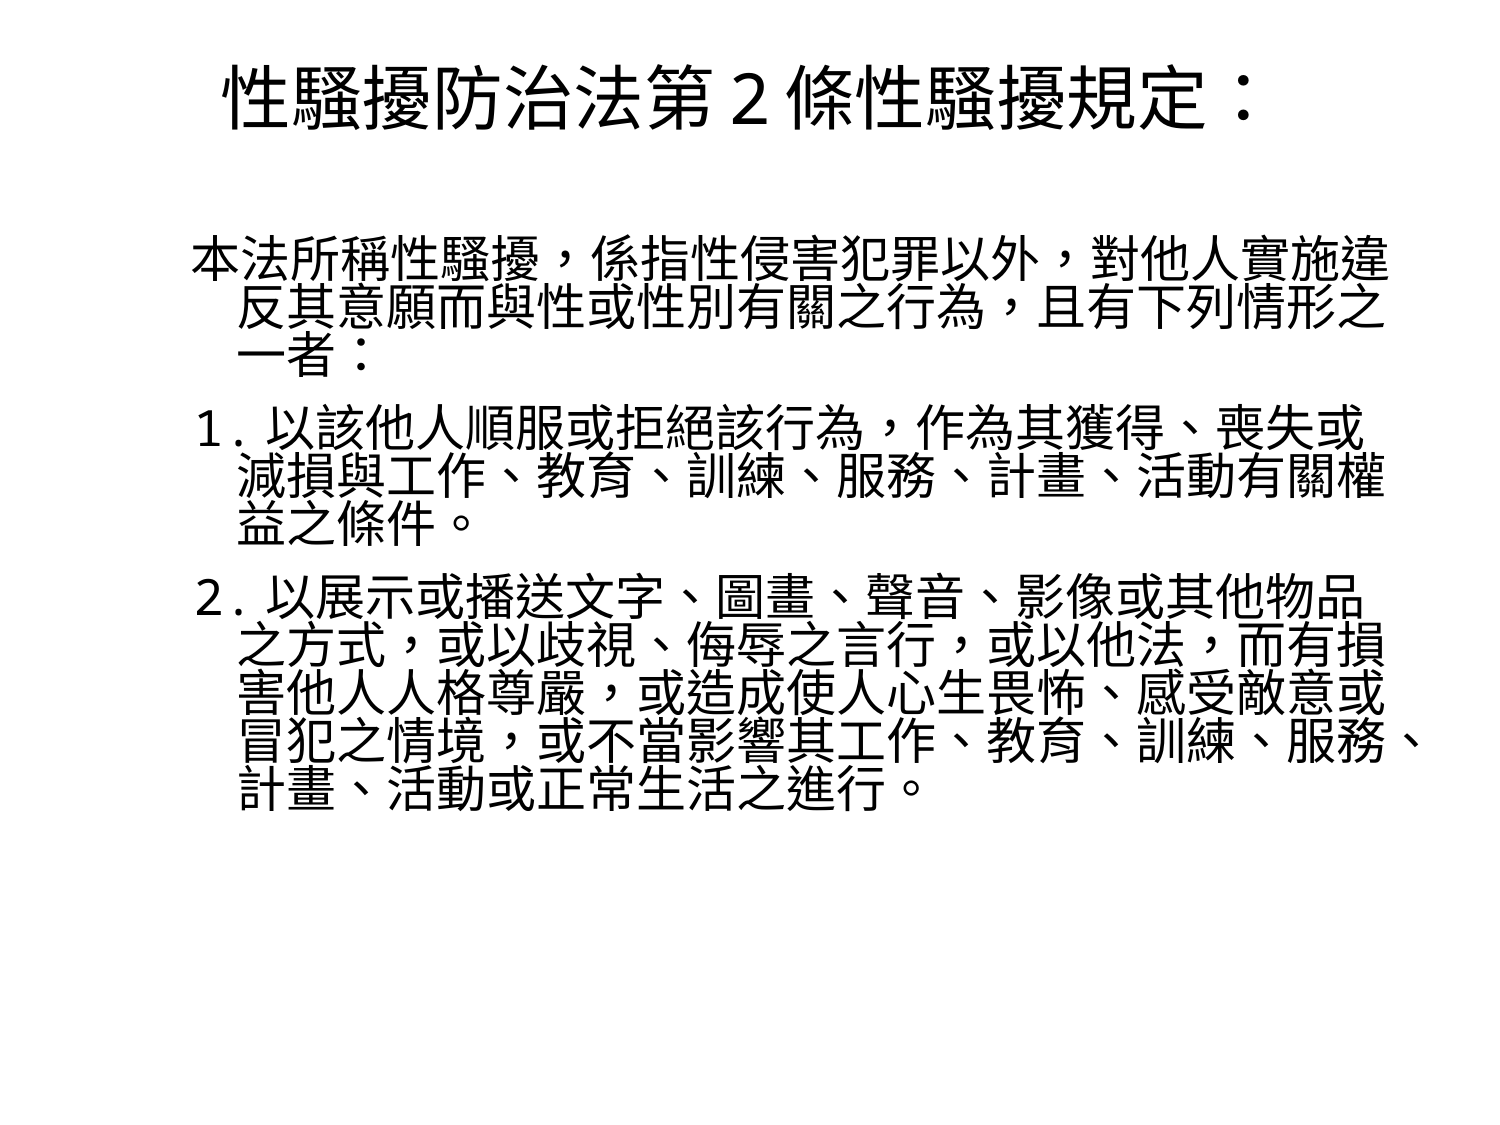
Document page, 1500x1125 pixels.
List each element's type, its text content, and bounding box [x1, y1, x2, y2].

title 性騷擾防治法第2條性騷擾規定： [75, 45, 1425, 233]
list 本法所稱性騷擾，係指性侵害犯罪以外，對他人實施違反其意願而與性或性別有關之行為，且有下列情形之一者： 1.以該他人順服或拒絕該行為，作為其獲得、喪失或減損與工作、教育、訓練、服務、計畫、活動有關權益之條件。 2.以展示或播送文字、圖畫、聲音、影像或其他物品之方式，或以歧視、侮辱之言行，或以他法，而有損害他人人格尊嚴，或造成使人心生畏怖、感受敵意或冒犯之情境，或不當影響其工作、教育、訓練、服務、計畫、活動或正常生活之進行。 [88, 231, 1413, 1071]
